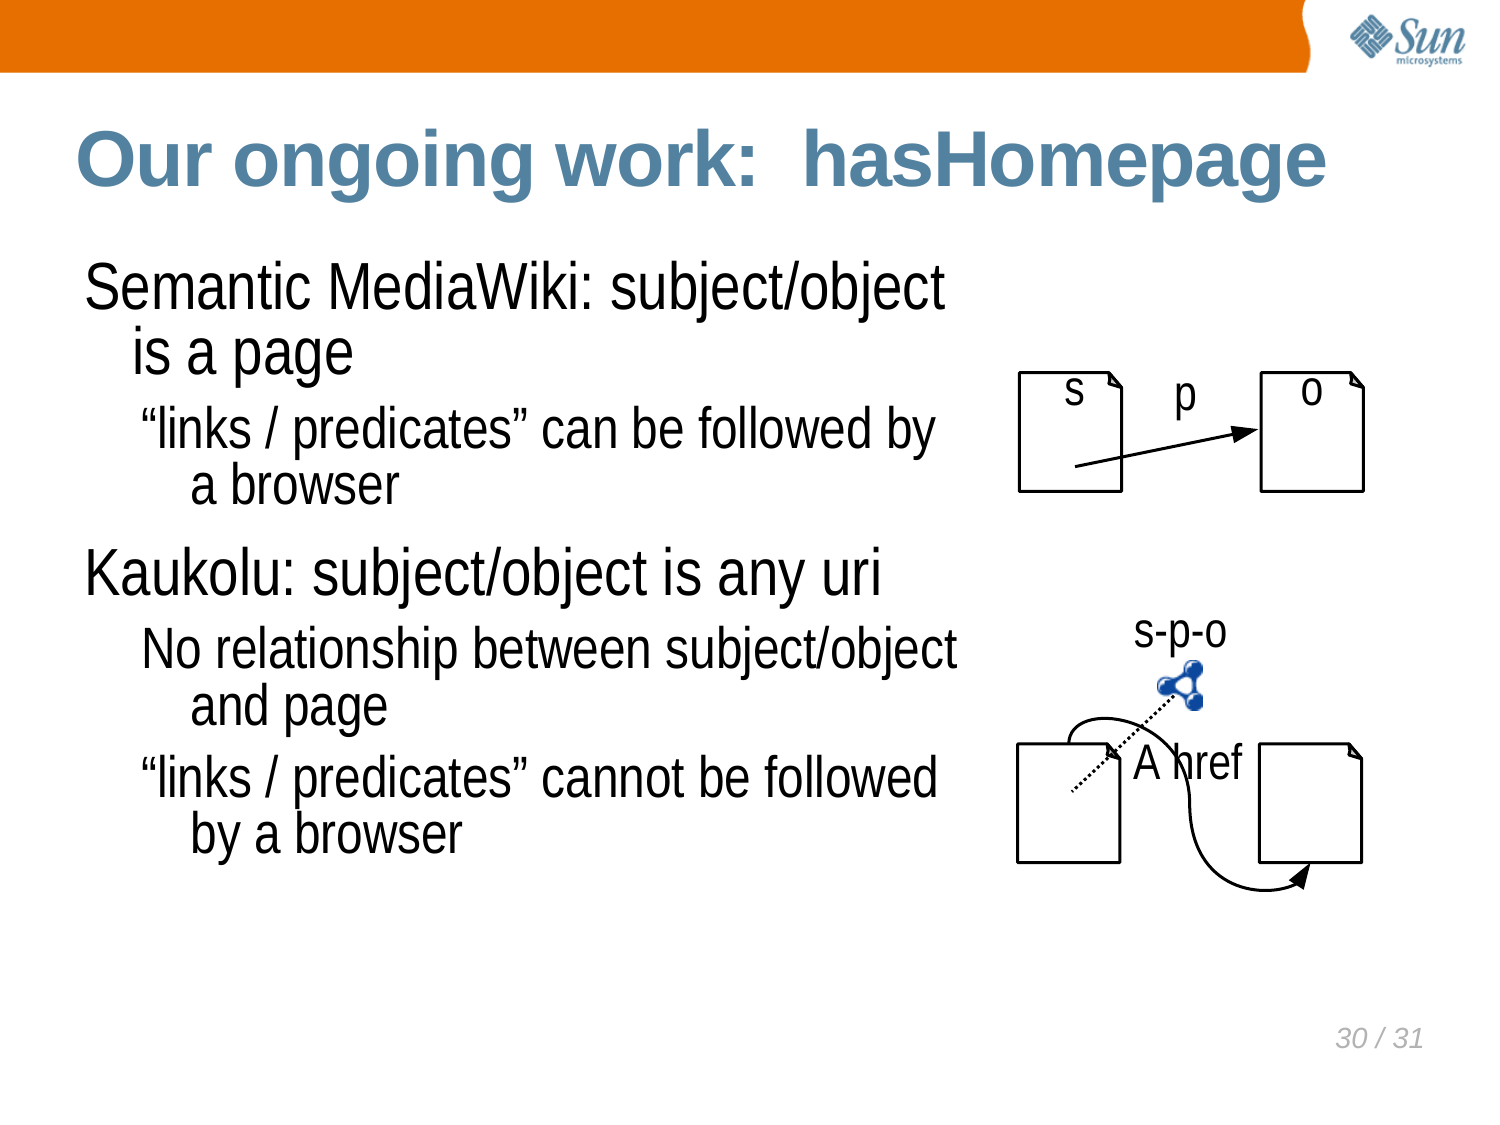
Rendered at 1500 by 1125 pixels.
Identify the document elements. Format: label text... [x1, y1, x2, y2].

picture [0, 0, 1500, 75]
text_box A href [1133, 740, 1189, 824]
text_box s [1064, 366, 1121, 424]
text_box s-p-o [1133, 608, 1260, 665]
title Our ongoing work: hasHomepage [75, 122, 1438, 228]
list Semantic MediaWiki: subject/object is a page “links / predicates” can be followed by a browser Kaukolu: subject/object is any uri No relationship between subject/object and page “links / predicates” cannot be followed by a browser [64, 257, 971, 1017]
text_box [1261, 372, 1364, 492]
picture [1157, 660, 1203, 711]
text_box p [1174, 371, 1231, 428]
text_box [1259, 743, 1362, 863]
text_box A href [1164, 740, 1414, 824]
text_box [1017, 743, 1120, 863]
text_box o [1300, 366, 1357, 424]
text_box [1019, 372, 1122, 492]
